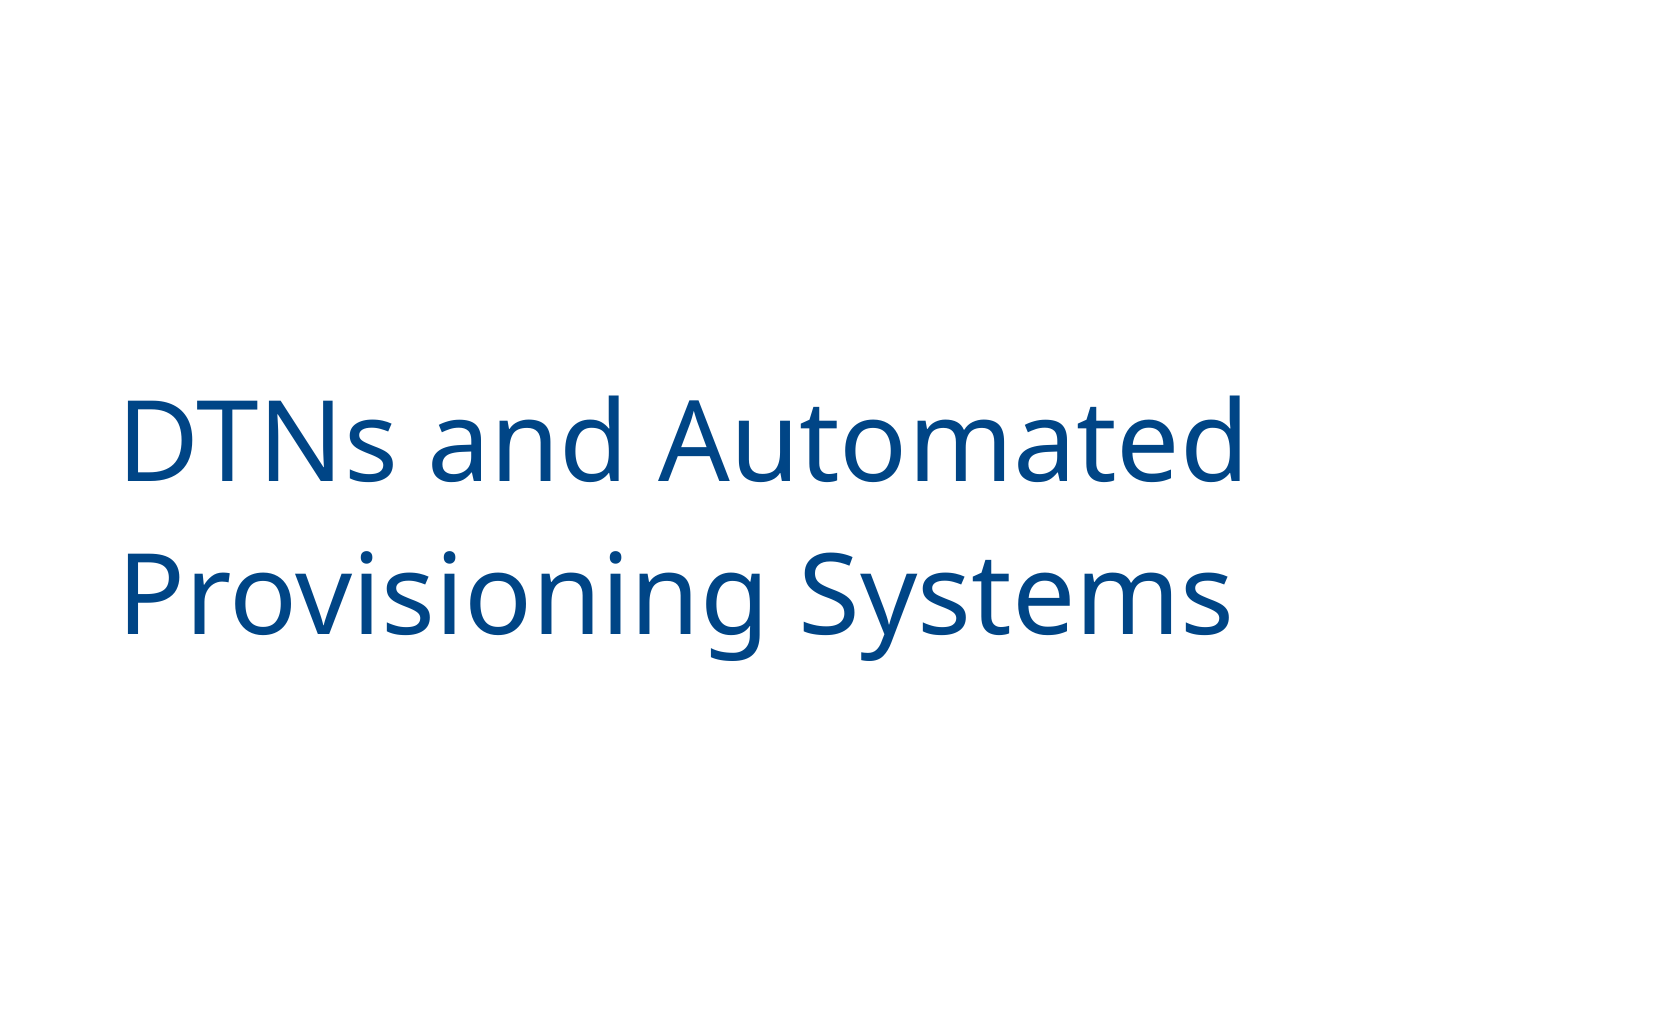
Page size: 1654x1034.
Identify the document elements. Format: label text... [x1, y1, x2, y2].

title DTNs and Automated Provisioning Systems [117, 279, 1633, 886]
